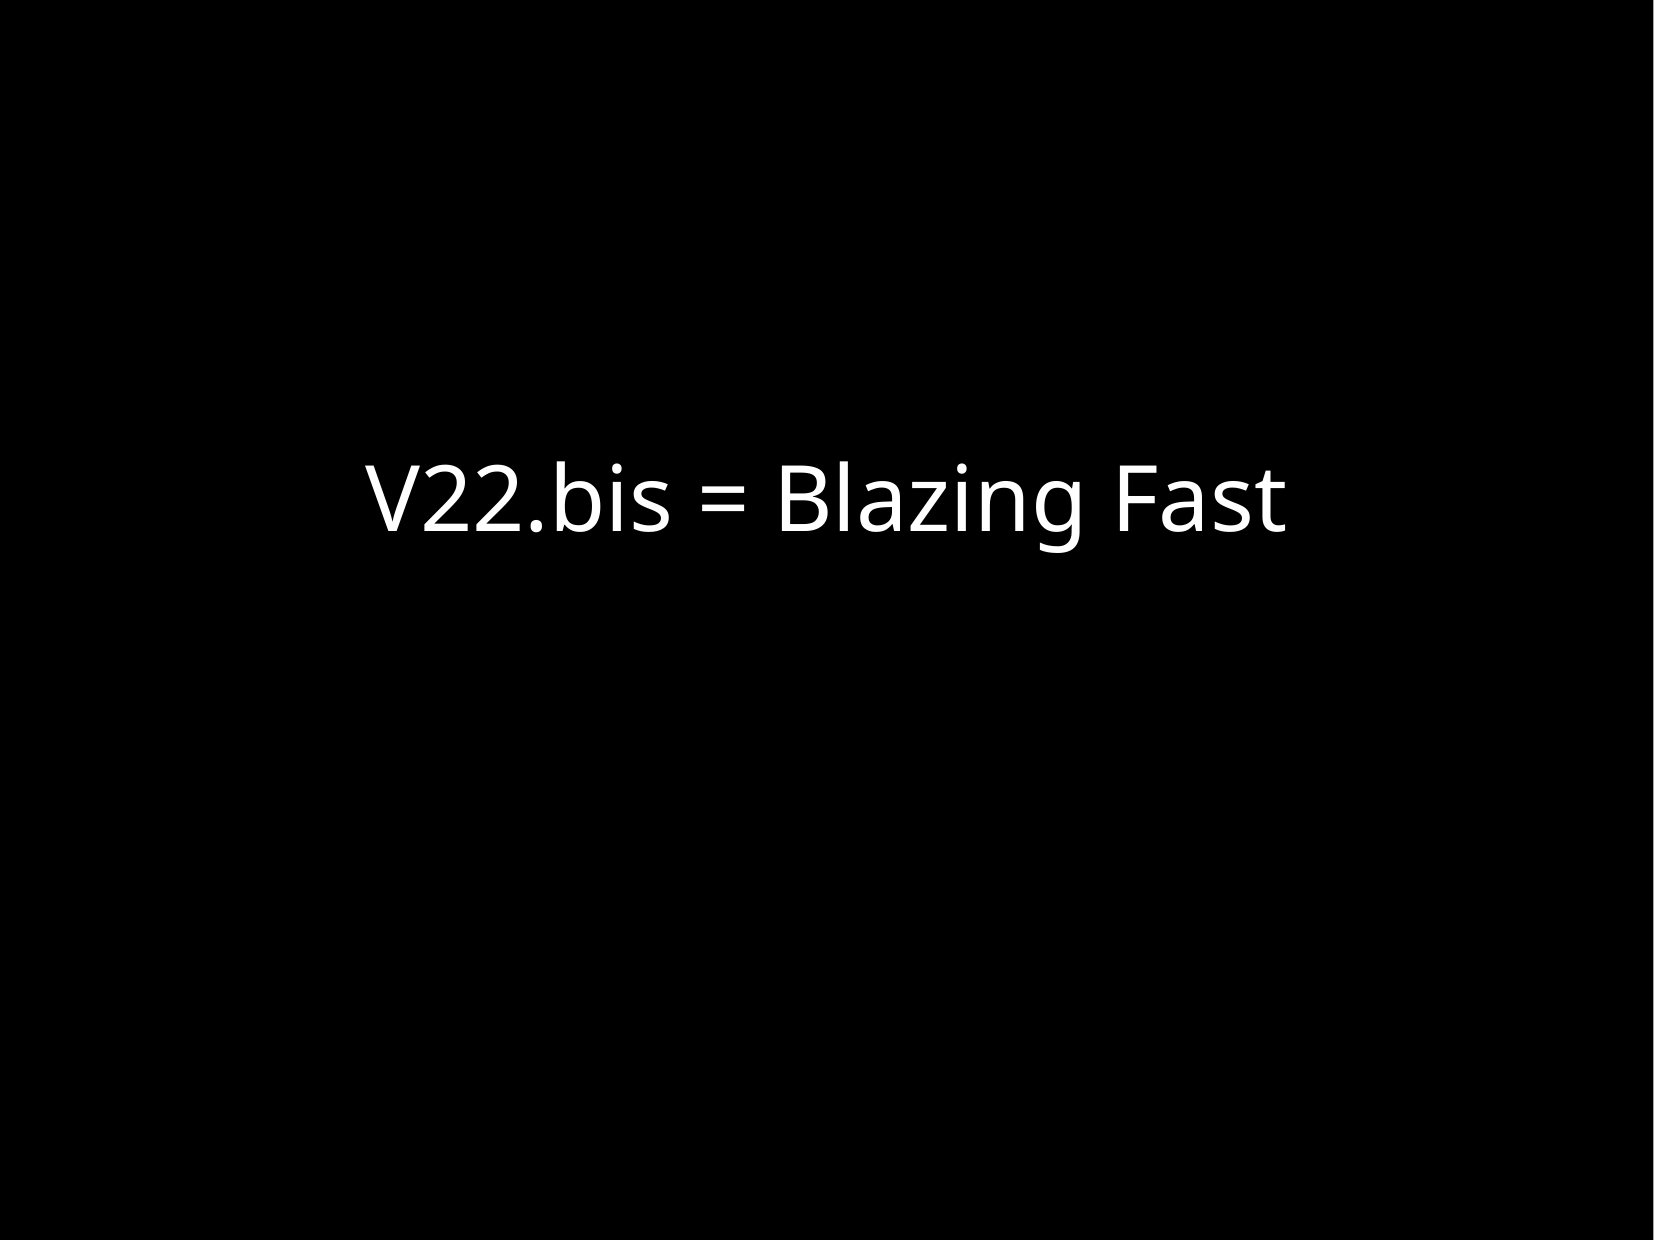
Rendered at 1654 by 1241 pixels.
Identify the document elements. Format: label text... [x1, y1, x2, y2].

title V22.bis = Blazing Fast [82, 399, 1571, 592]
